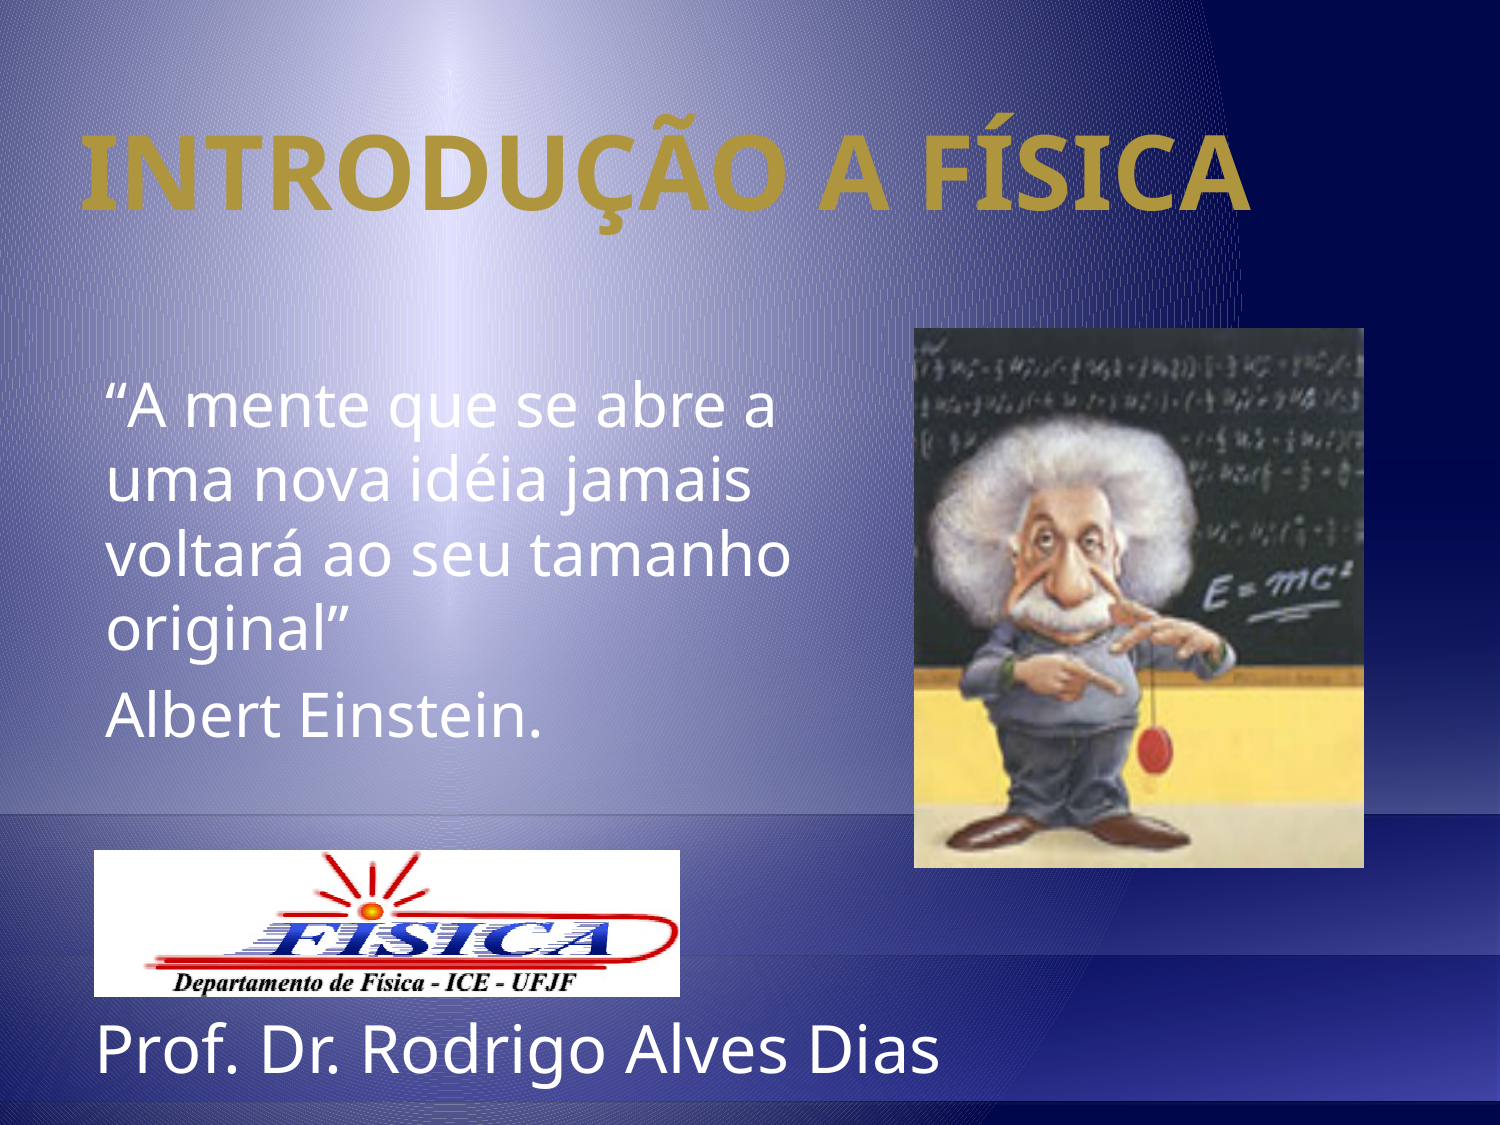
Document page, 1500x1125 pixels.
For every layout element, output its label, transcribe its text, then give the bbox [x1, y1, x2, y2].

title Introdução a Física [79, 106, 1430, 284]
text_box “A mente que se abre a uma nova idéia jamais voltará ao seu tamanho original” Albert Einstein. [105, 363, 914, 750]
picture [914, 328, 1364, 868]
picture [94, 850, 680, 997]
text_box Prof. Dr. Rodrigo Alves Dias [94, 992, 1312, 1087]
